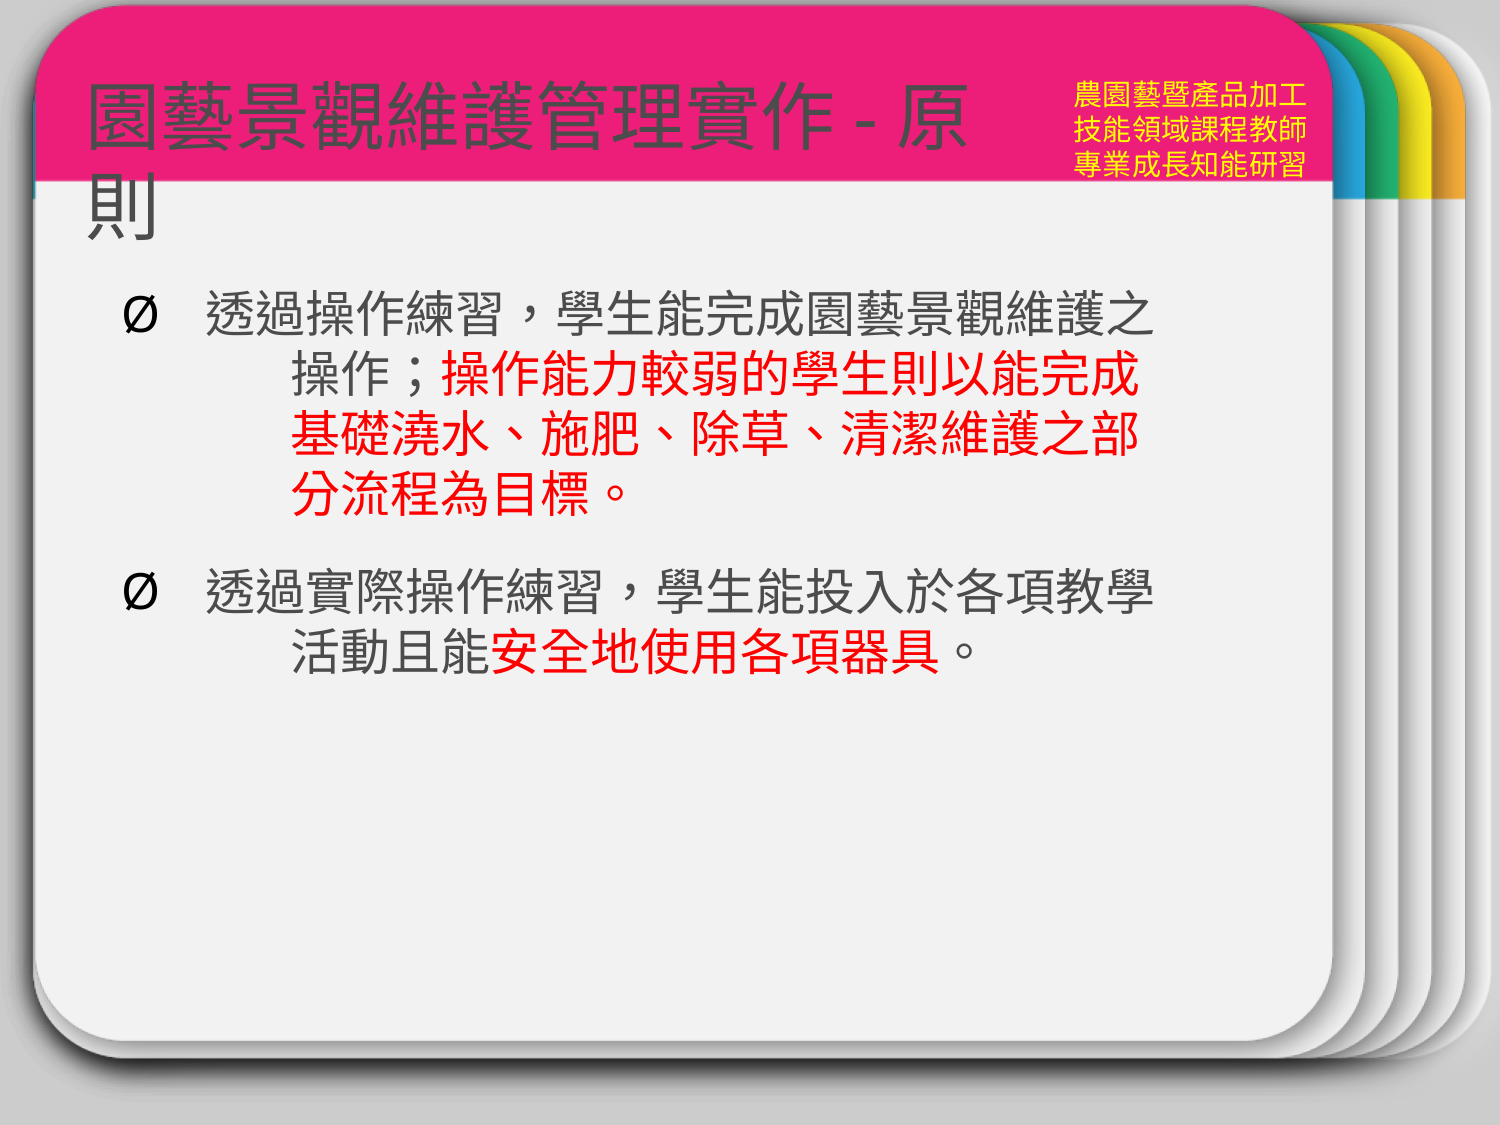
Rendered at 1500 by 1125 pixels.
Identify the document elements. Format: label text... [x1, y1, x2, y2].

text_box 透過操作練習，學生能完成園藝景觀維護之操作；操作能力較弱的學生則以能完成基礎澆水、施肥、除草、清潔維護之部分流程為目標。 透過實際操作練習，學生能投入於各項教學活動且能安全地使用各項器具。 [106, 275, 1176, 692]
picture [0, 0, 1500, 1125]
text_box 農園藝暨產品加工技能領域課程教師專業成長知能研習 [1058, 68, 1344, 190]
text_box 園藝景觀維護管理實作-原則 [70, 62, 1059, 169]
